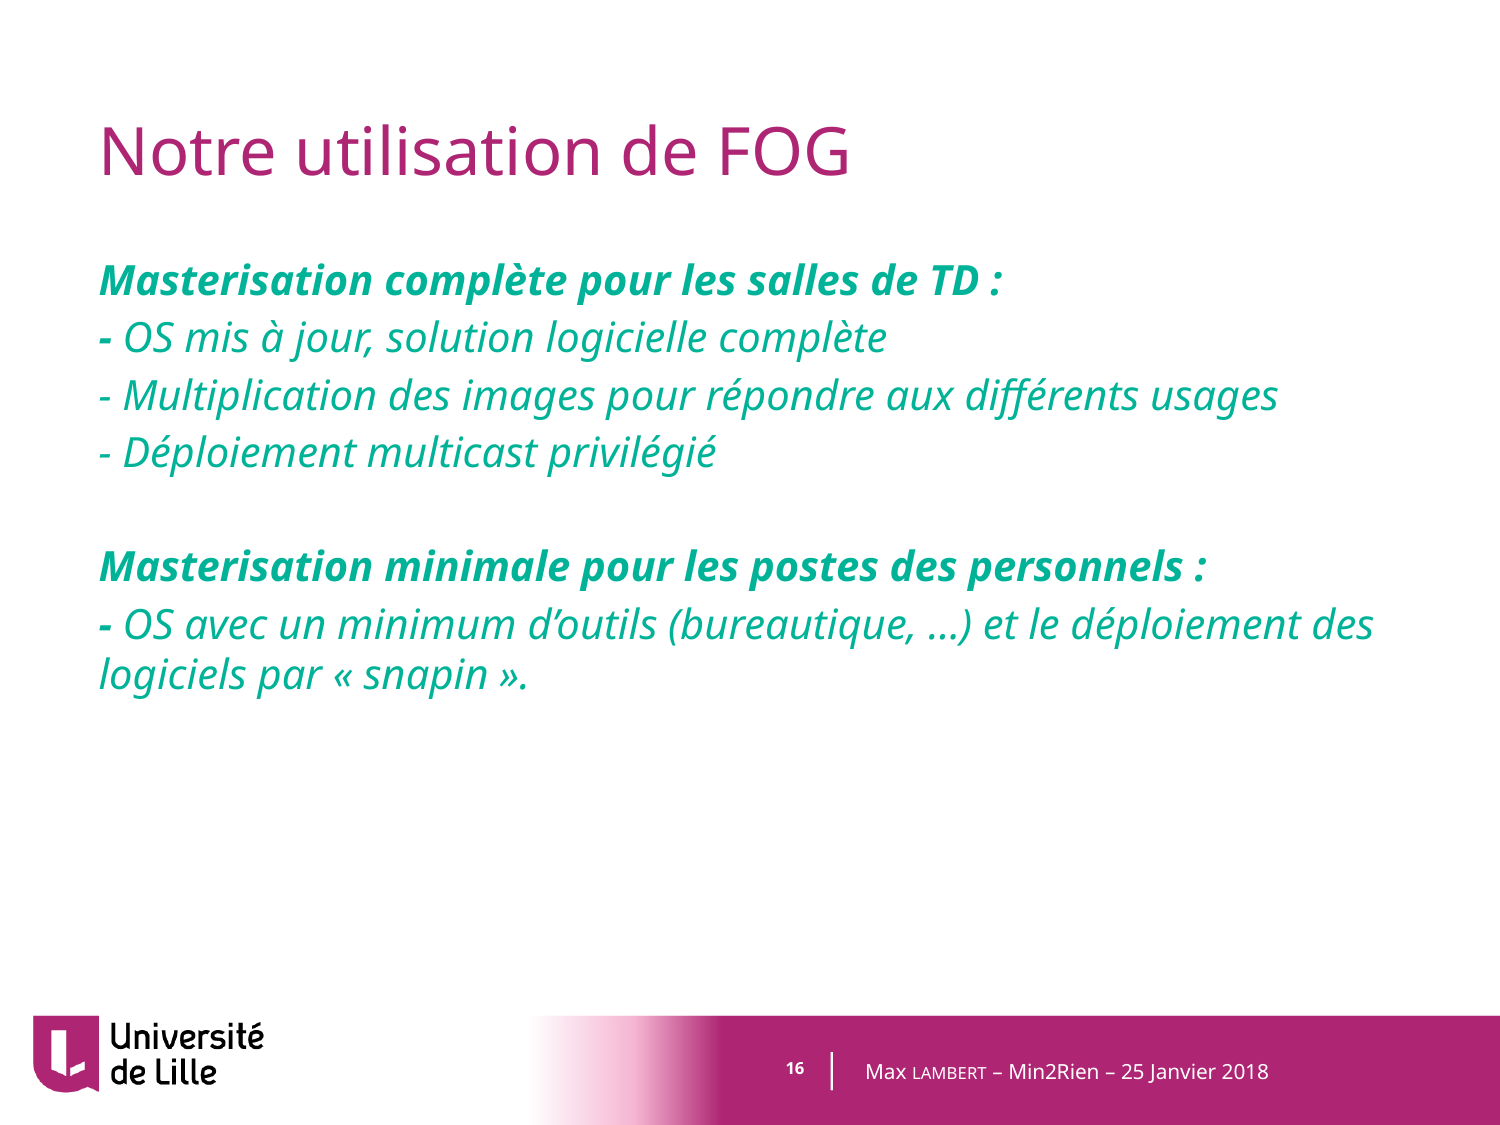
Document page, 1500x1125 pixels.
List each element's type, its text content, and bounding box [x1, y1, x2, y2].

picture [0, 0, 1500, 1125]
list Notre utilisation de FOG Masterisation complète pour les salles de TD : - OS mis à jour, solution logicielle complète - Multiplication des images pour répondre aux différents usages - Déploiement multicast privilégié Masterisation minimale pour les postes des personnels : - OS avec un minimum d’outils (bureautique, …) et le déploiement des logiciels par « snapin ». [98, 108, 1401, 911]
